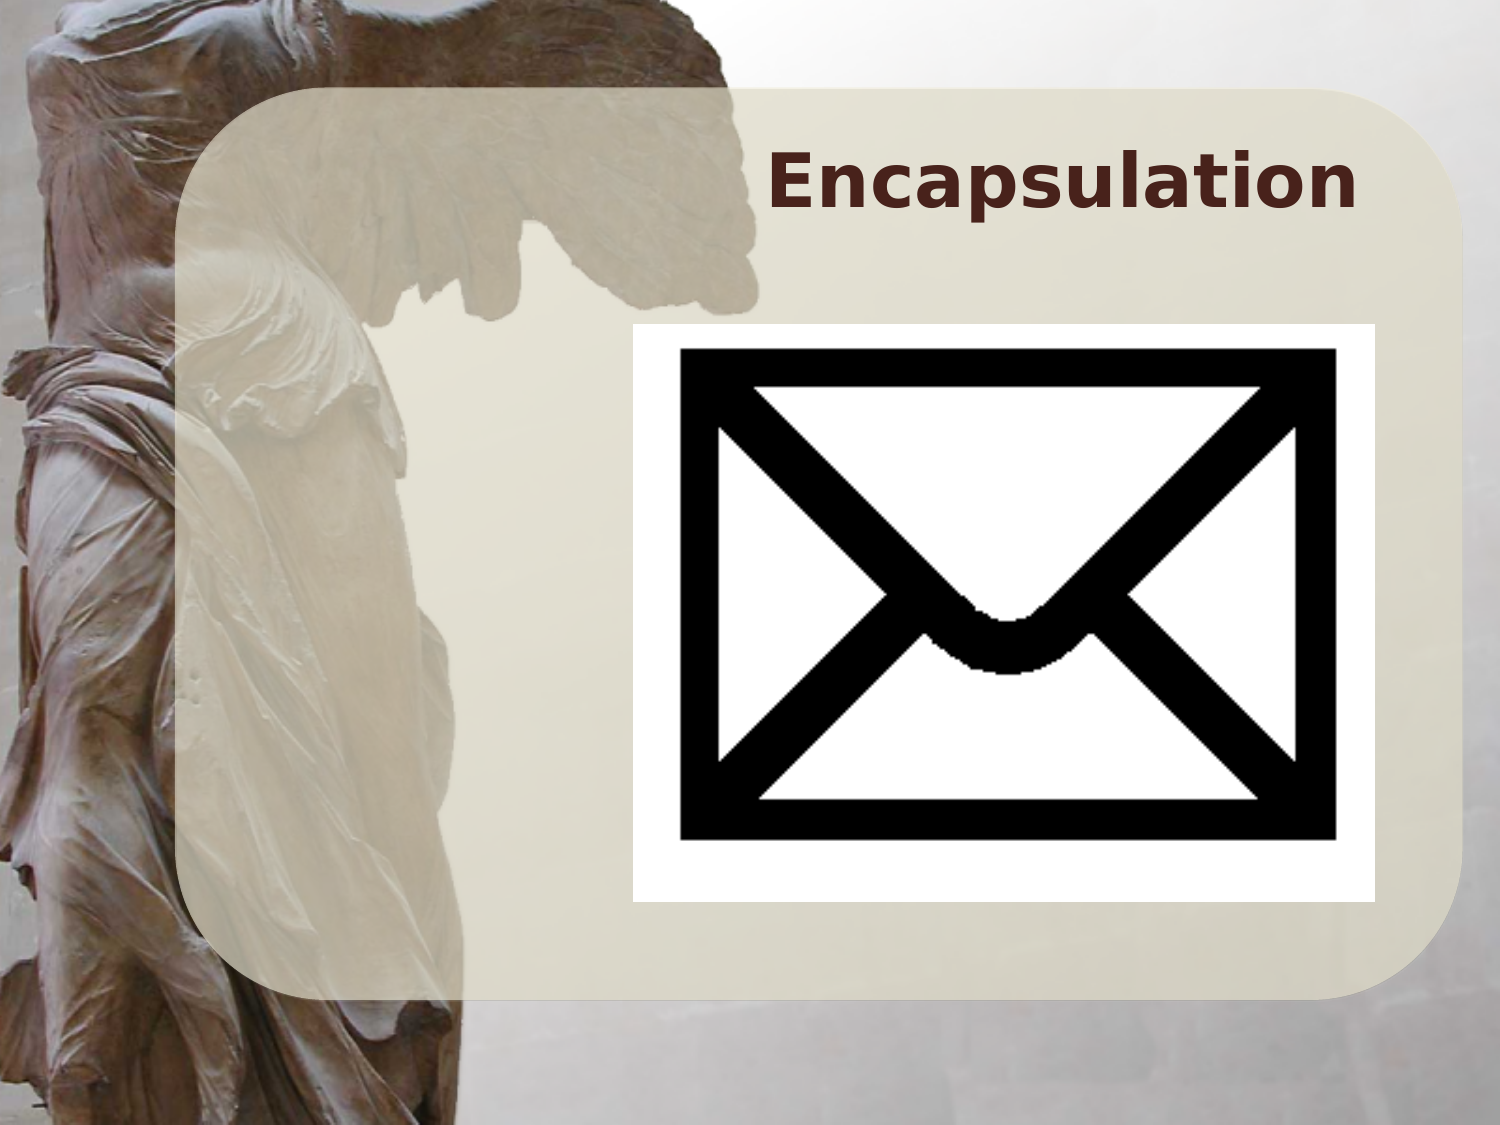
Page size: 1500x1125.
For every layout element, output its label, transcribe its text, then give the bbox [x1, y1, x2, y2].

title Encapsulation [200, 87, 1375, 276]
picture [0, 0, 1500, 1125]
